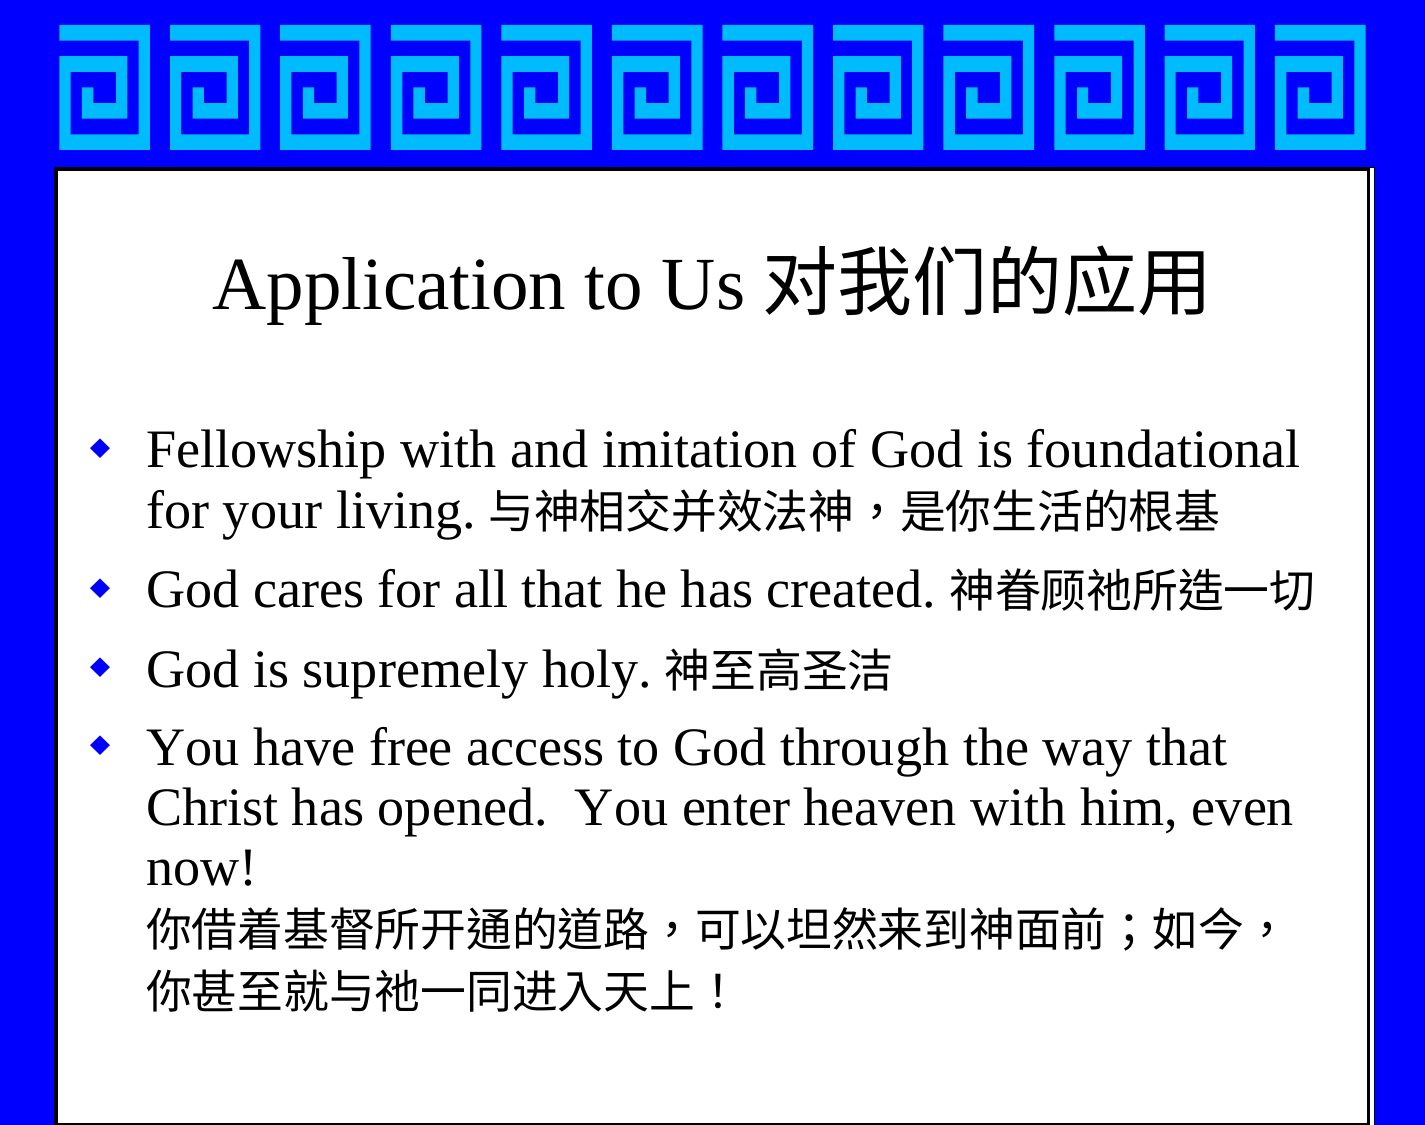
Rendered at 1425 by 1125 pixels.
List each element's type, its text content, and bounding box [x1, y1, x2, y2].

list Fellowship with and imitation of God is foundational for your living.与神相交并效法神，是你生活的根基 God cares for all that he has created.神眷顾祂所造一切 God is supremely holy.神至高圣洁 You have free access to God through the way that Christ has opened. You enter heaven with him, even now! 你借着基督所开通的道路，可以坦然来到神面前；如今，你甚至就与祂一同进入天上！ [75, 412, 1351, 1100]
title Application to Us对我们的应用 [75, 187, 1351, 375]
